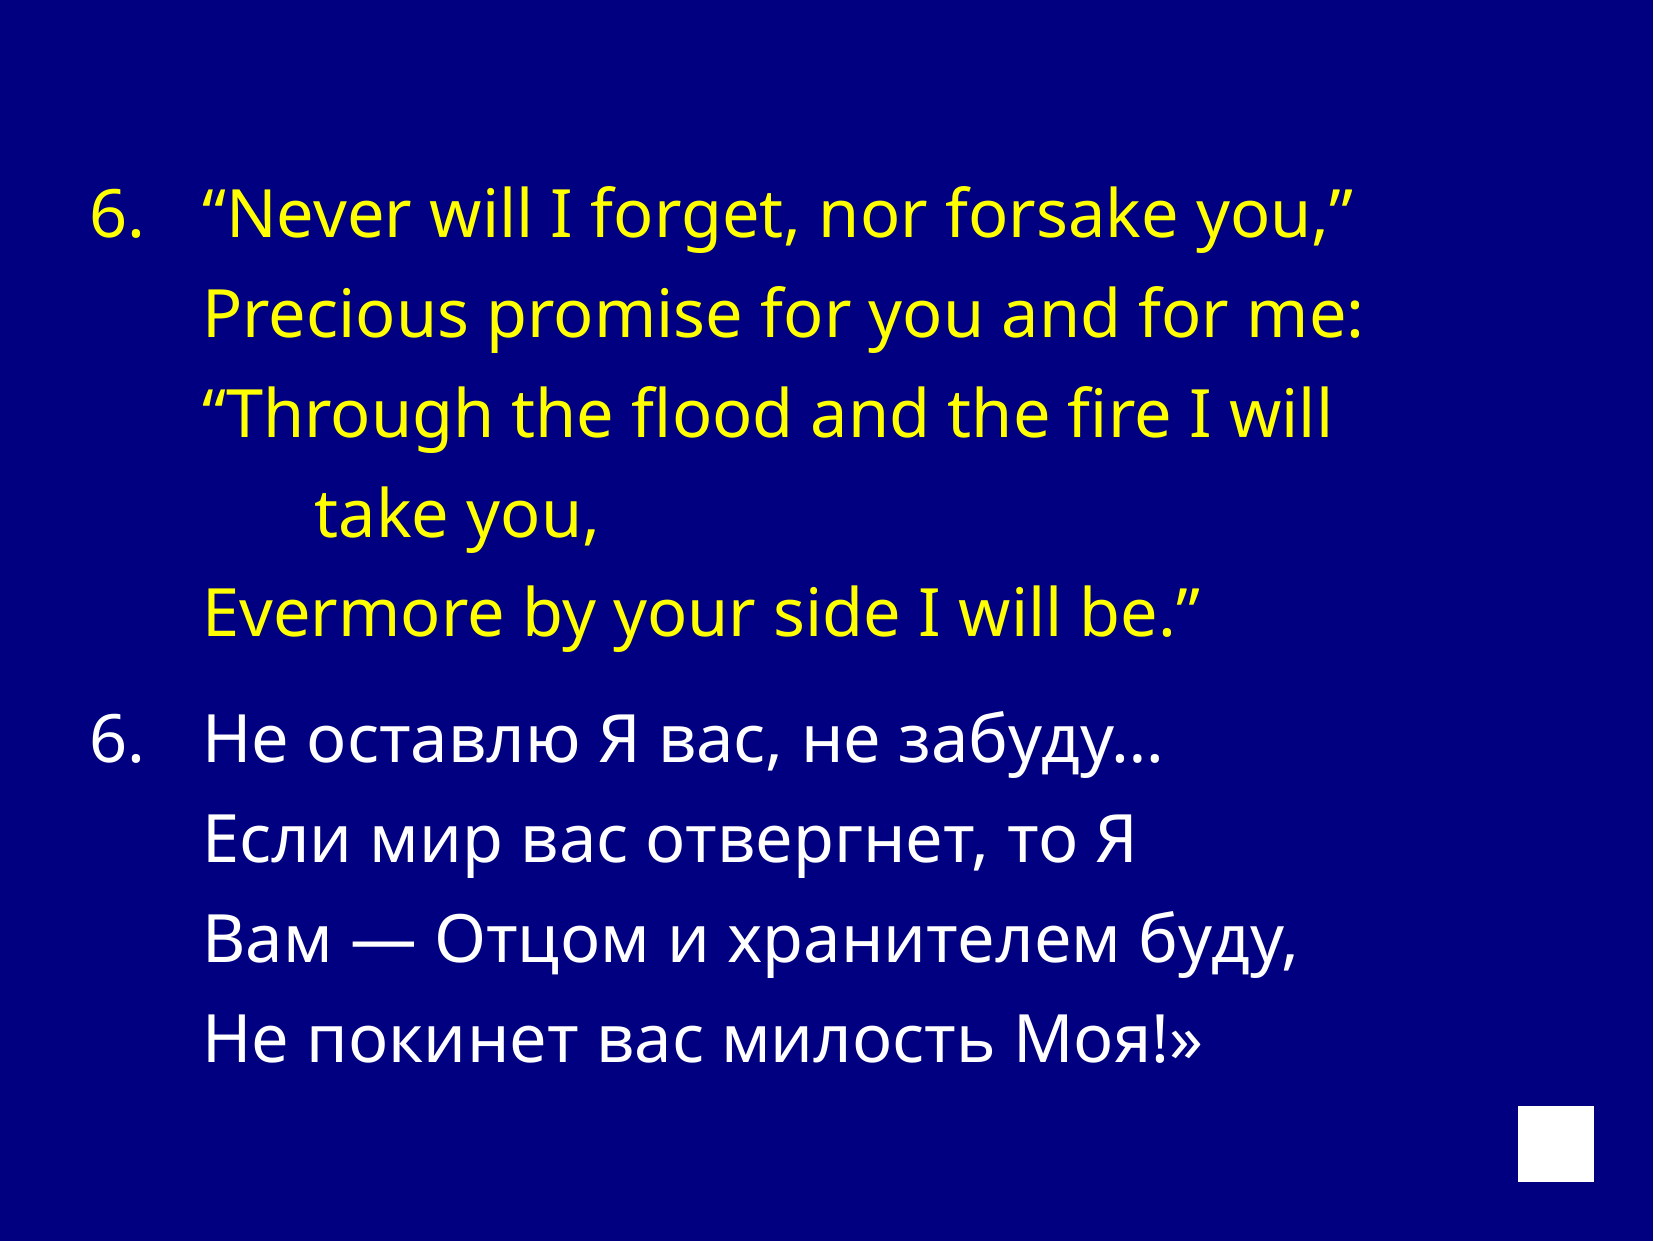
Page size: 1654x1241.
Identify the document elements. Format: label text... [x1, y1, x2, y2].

text_box 6. “Never will I forget, nor forsake you,” Precious promise for you and for me: “Through the flood and the fire I will take you, Evermore by your side I will be.” [75, 150, 1576, 638]
text_box 6. Не оставлю Я вас, не забуду… Если мир вас отвергнет, то Я Вам — Отцом и хранителем буду, Не покинет вас милость Моя!» [75, 675, 1576, 1163]
text_box [1518, 1106, 1594, 1182]
